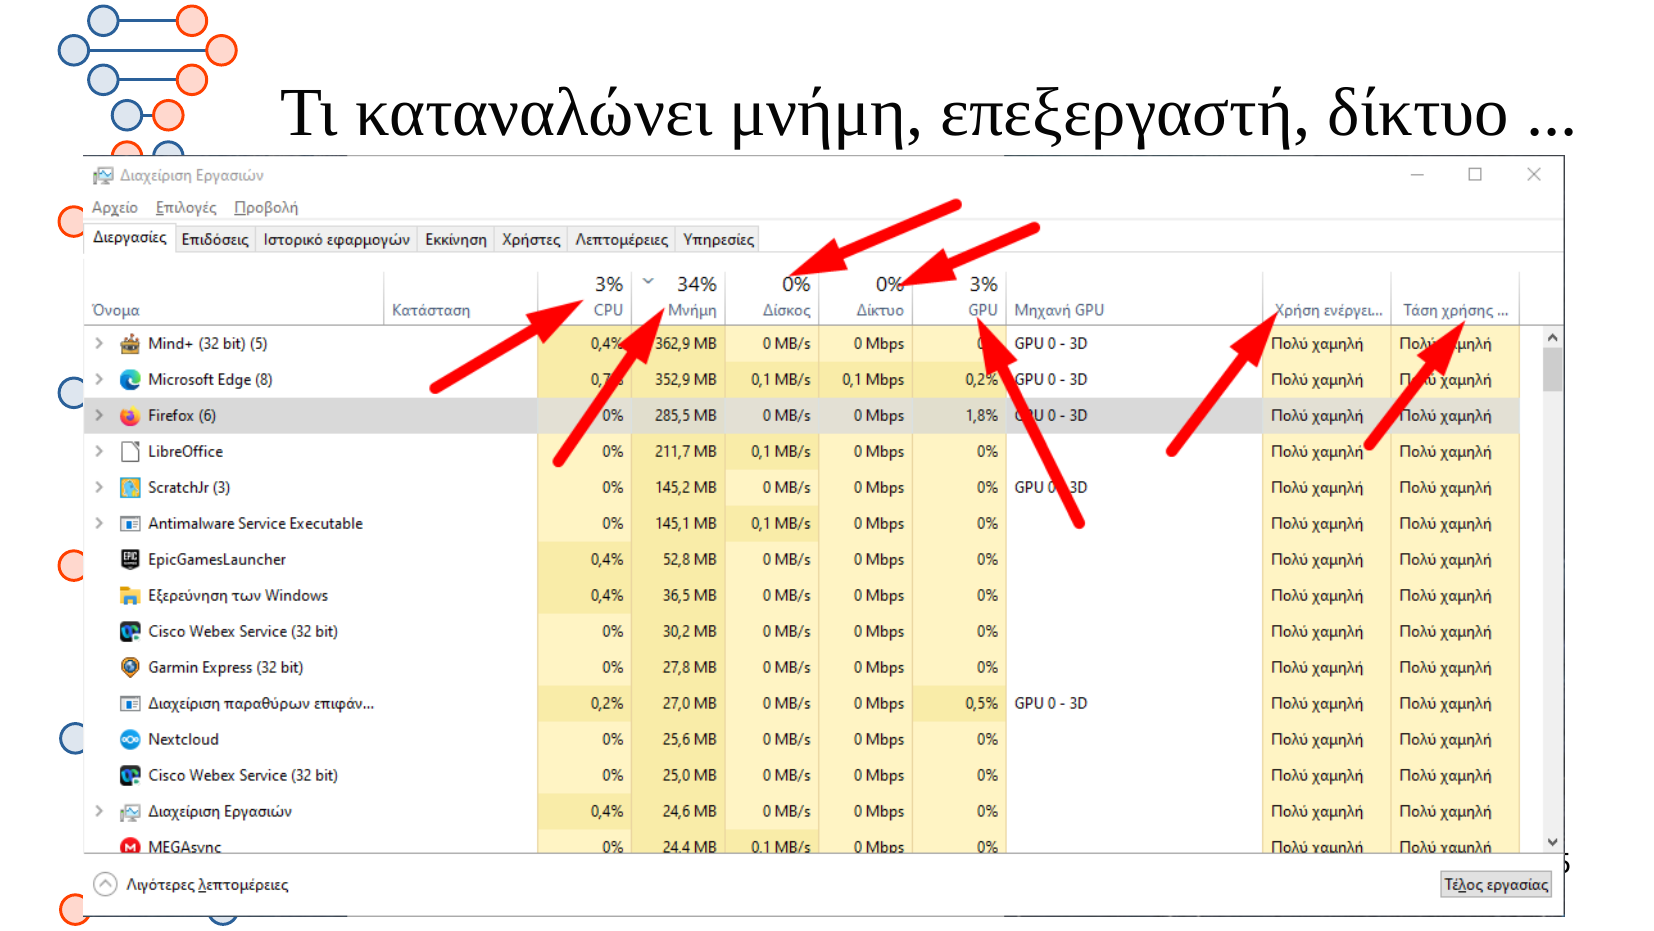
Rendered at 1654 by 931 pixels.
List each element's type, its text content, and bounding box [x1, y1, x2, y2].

picture [83, 155, 1565, 917]
title Τι καταναλώνει μνήμη, επεξεργαστή, δίκτυο ... [265, 35, 1595, 189]
